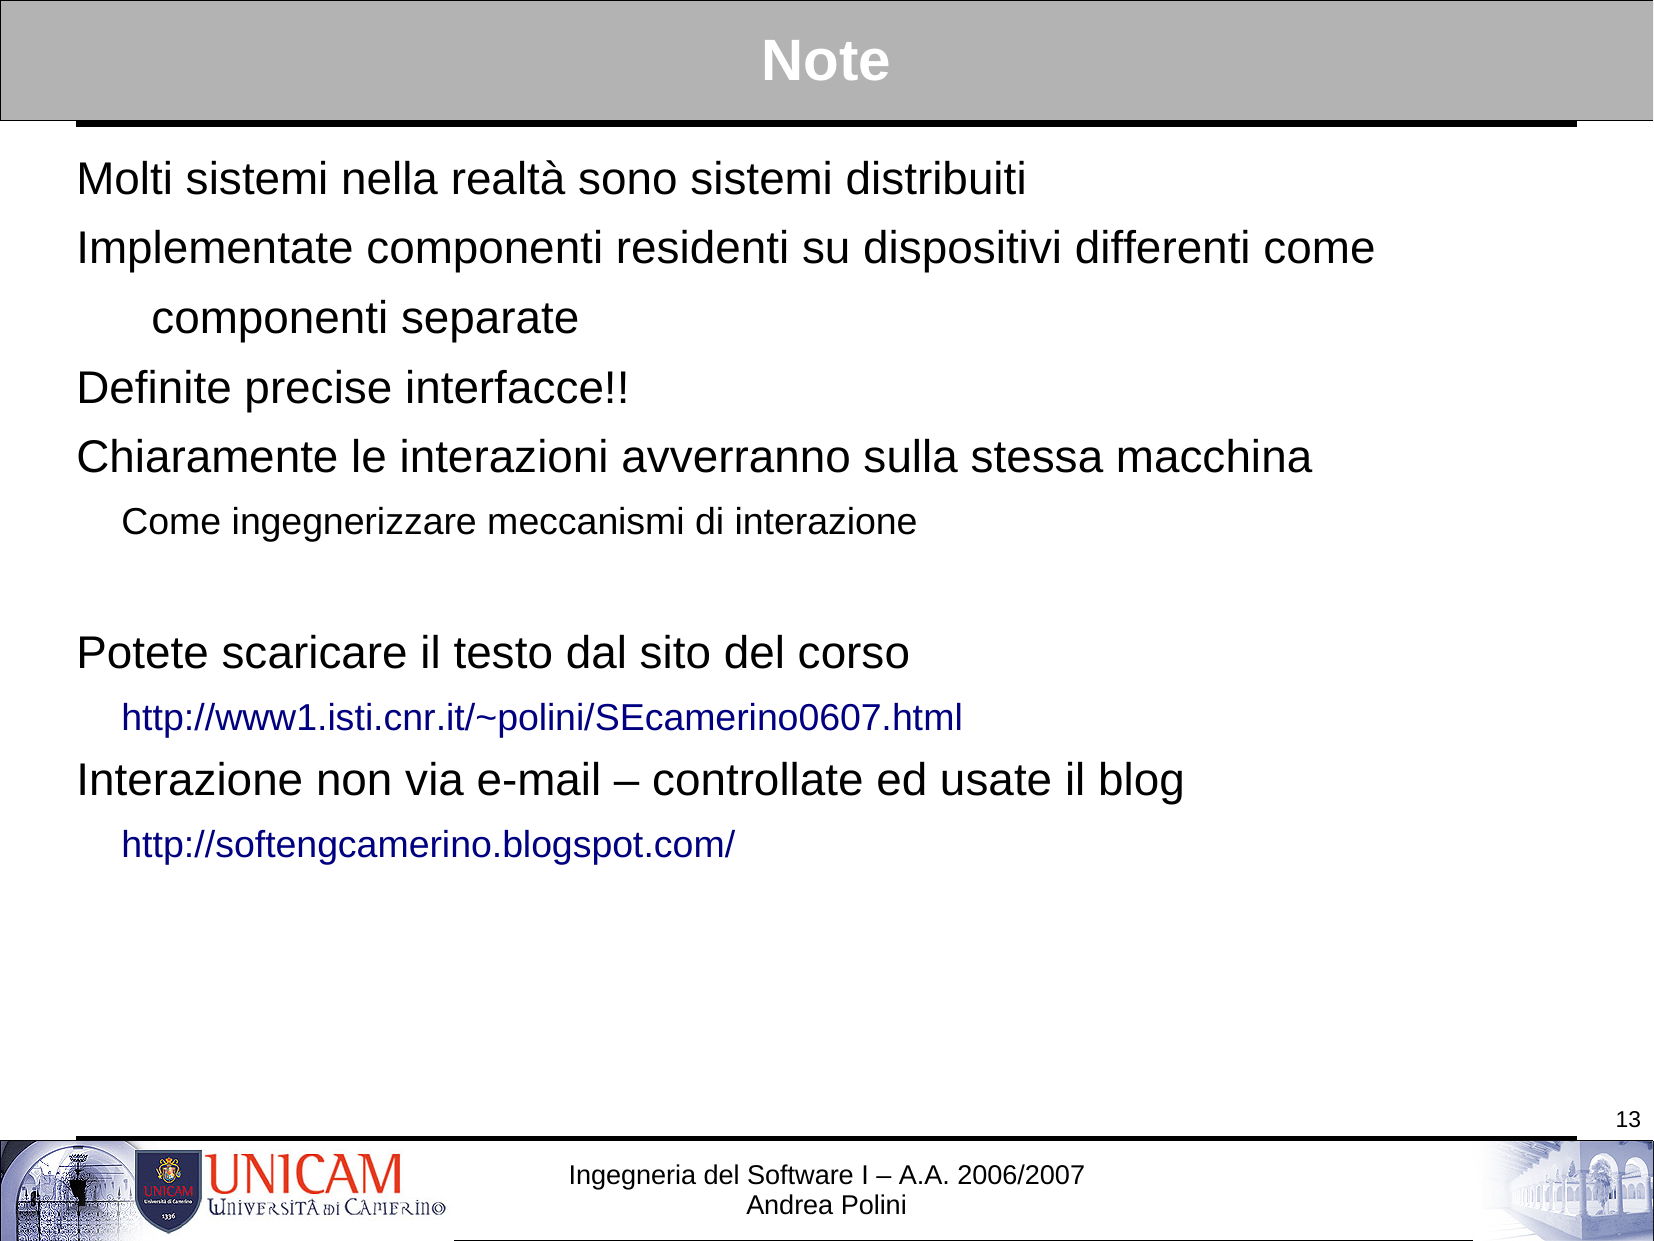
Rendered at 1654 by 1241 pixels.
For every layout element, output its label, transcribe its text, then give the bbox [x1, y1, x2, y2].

picture [0, 1141, 454, 1241]
title Note [0, 0, 1653, 121]
picture [1473, 1141, 1654, 1241]
list Molti sistemi nella realtà sono sistemi distribuiti Implementate componenti residenti su dispositivi differenti come componenti separate Definite precise interfacce!! Chiaramente le interazioni avverranno sulla stessa macchina Come ingegnerizzare meccanismi di interazione Potete scaricare il testo dal sito del corso http://www1.isti.cnr.it/~polini/SEcamerino0607.html Interazione non via e-mail – controllate ed usate il blog http://softengcamerino.blogspot.com/ [76, 152, 1577, 1056]
